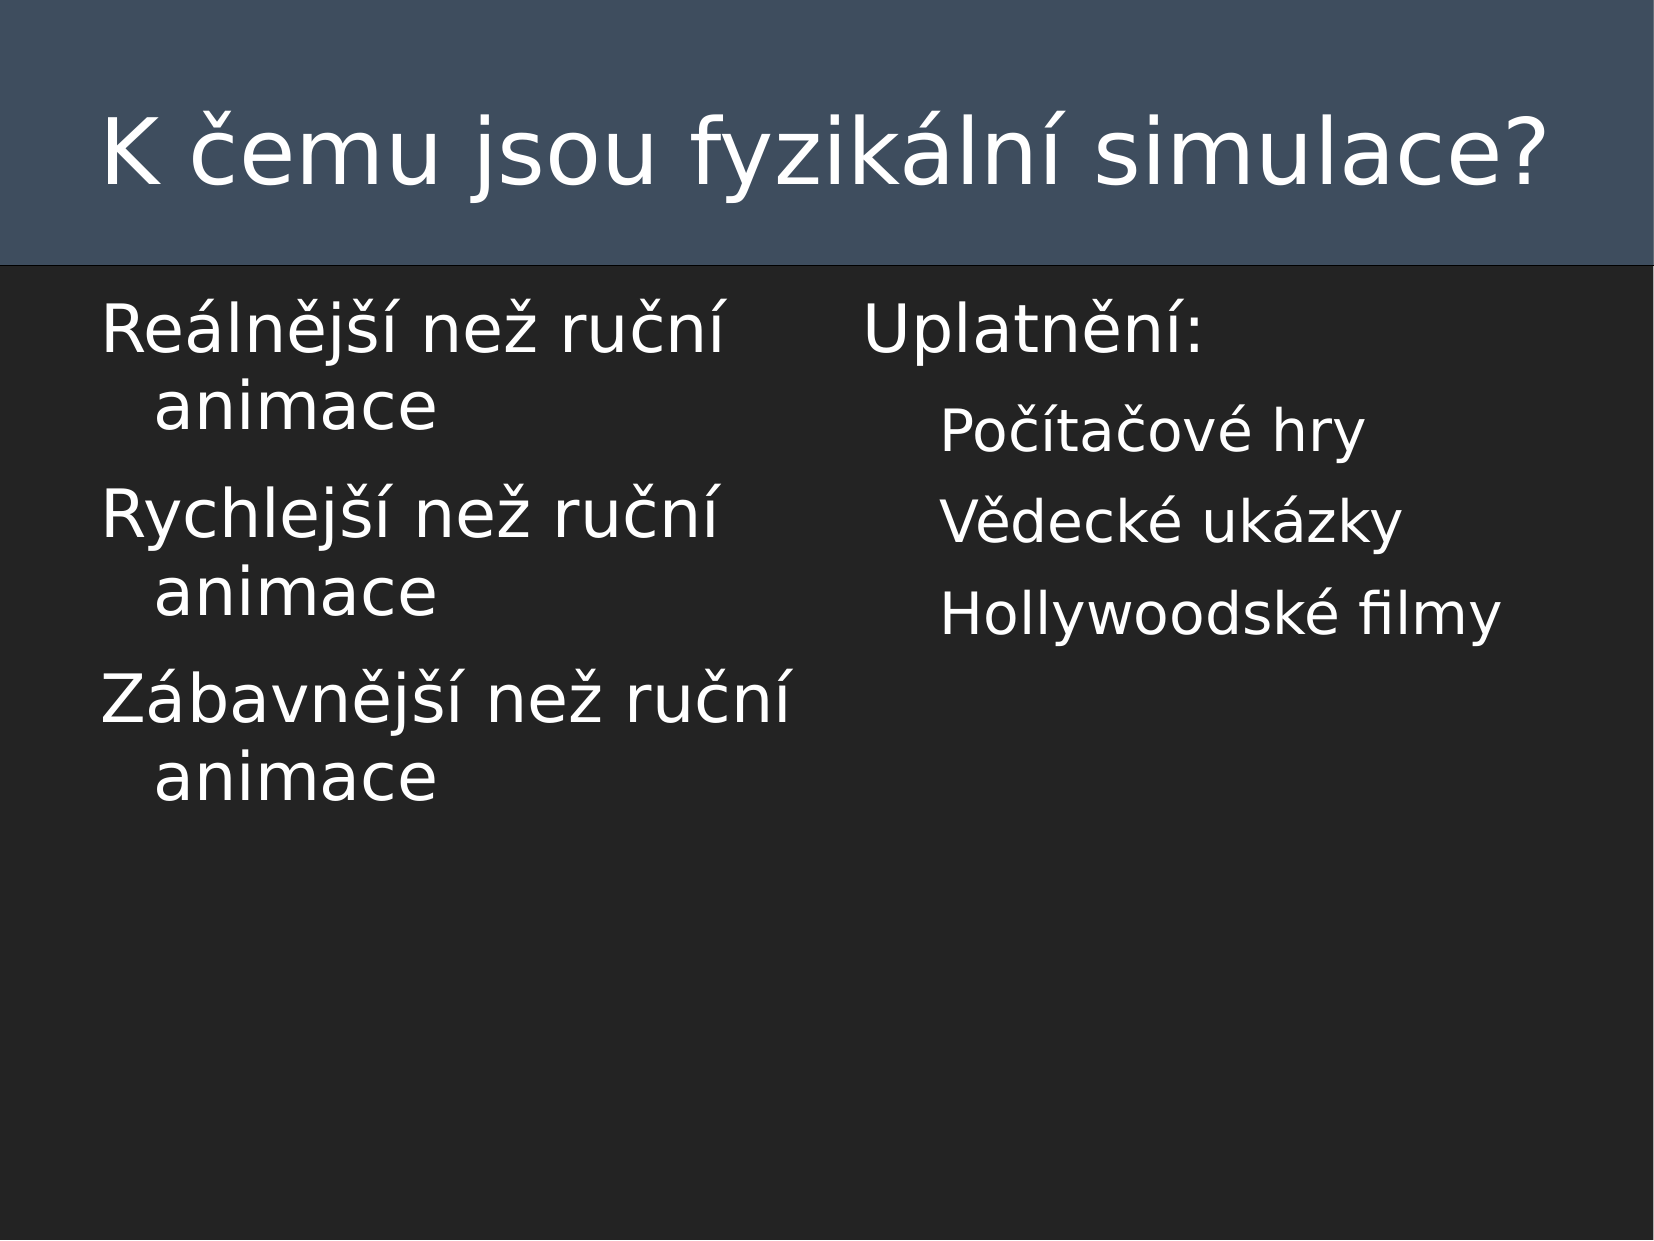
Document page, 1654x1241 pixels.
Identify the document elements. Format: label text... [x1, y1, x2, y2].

title K čemu jsou fyzikální simulace? [82, 49, 1571, 257]
list Reálnější než ruční animace Rychlejší než ruční animace Zábavnější než ruční animace [82, 290, 809, 1109]
list Uplatnění: Počítačové hry Vědecké ukázky Hollywoodské filmy [845, 290, 1572, 1094]
